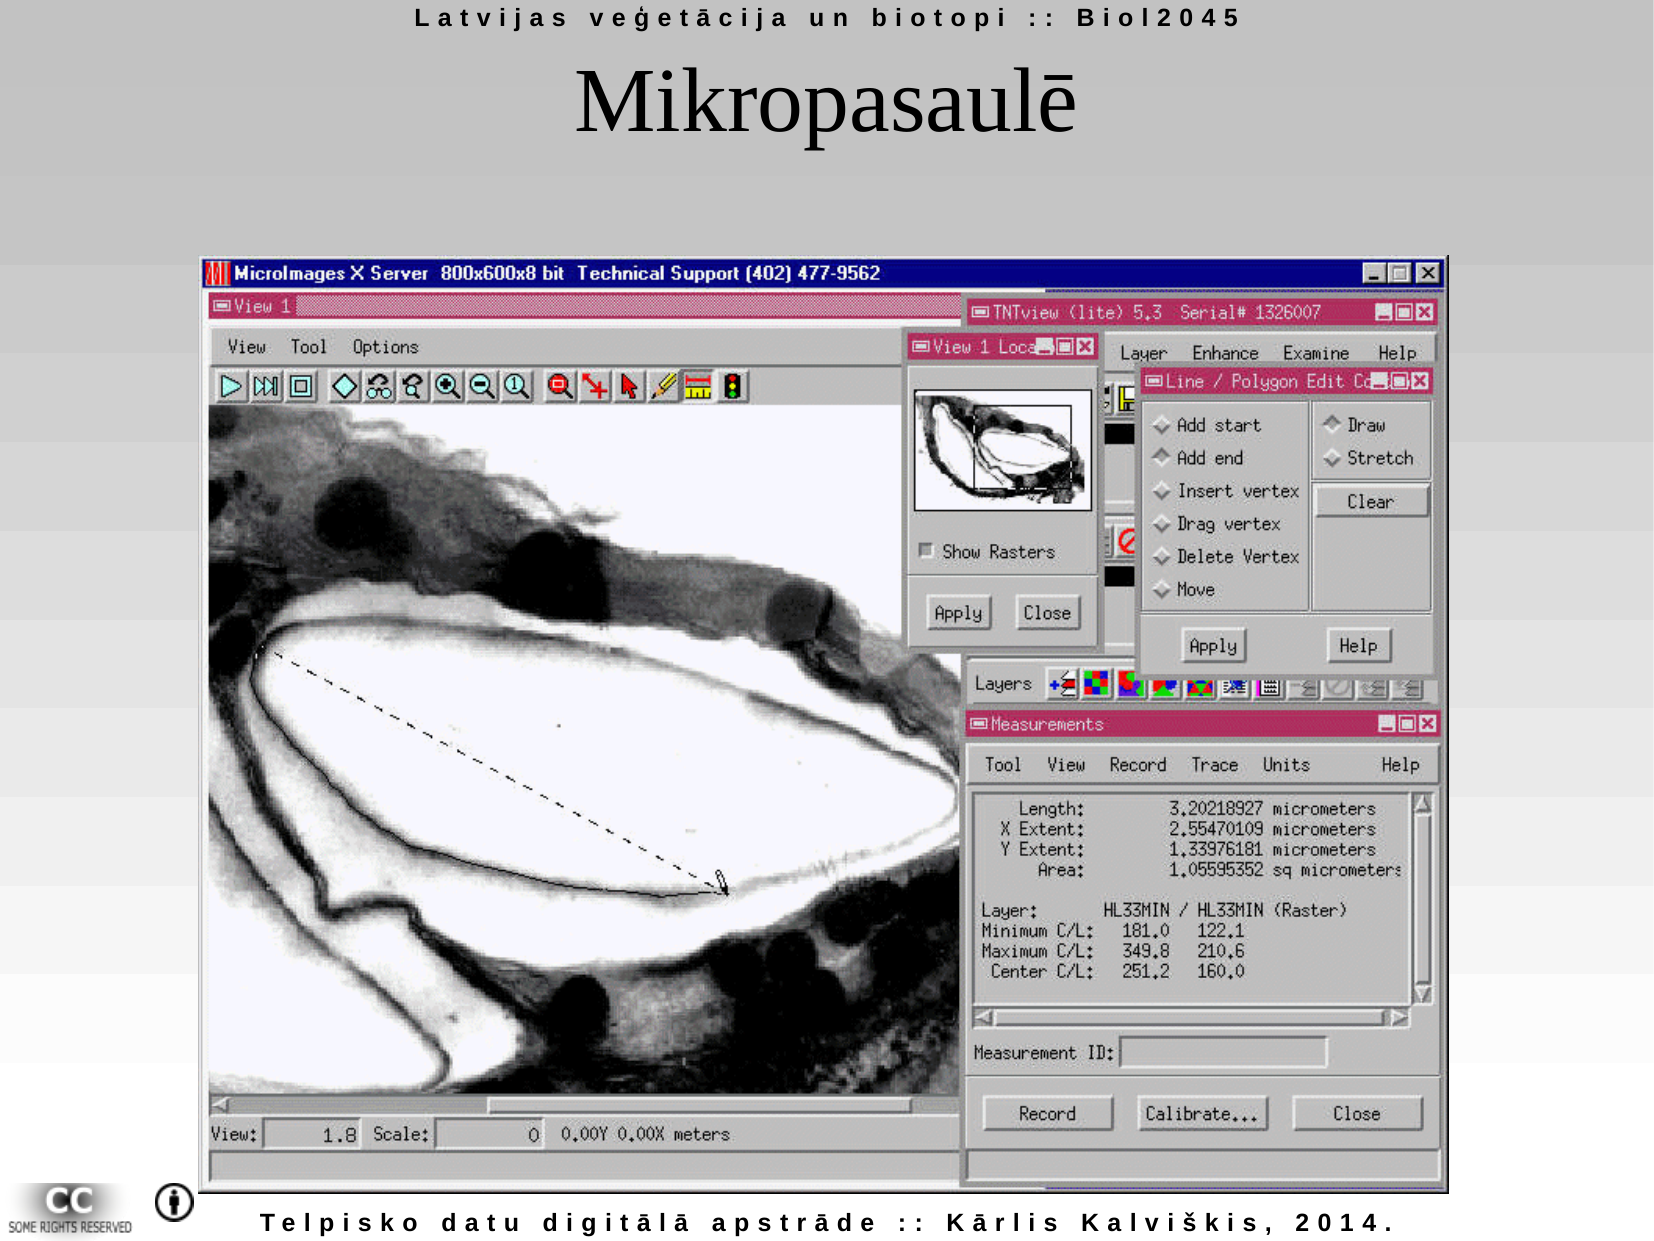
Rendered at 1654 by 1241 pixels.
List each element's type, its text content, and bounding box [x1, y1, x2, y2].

picture [0, 0, 1654, 1241]
title Mikropasaulē [29, 49, 1625, 296]
